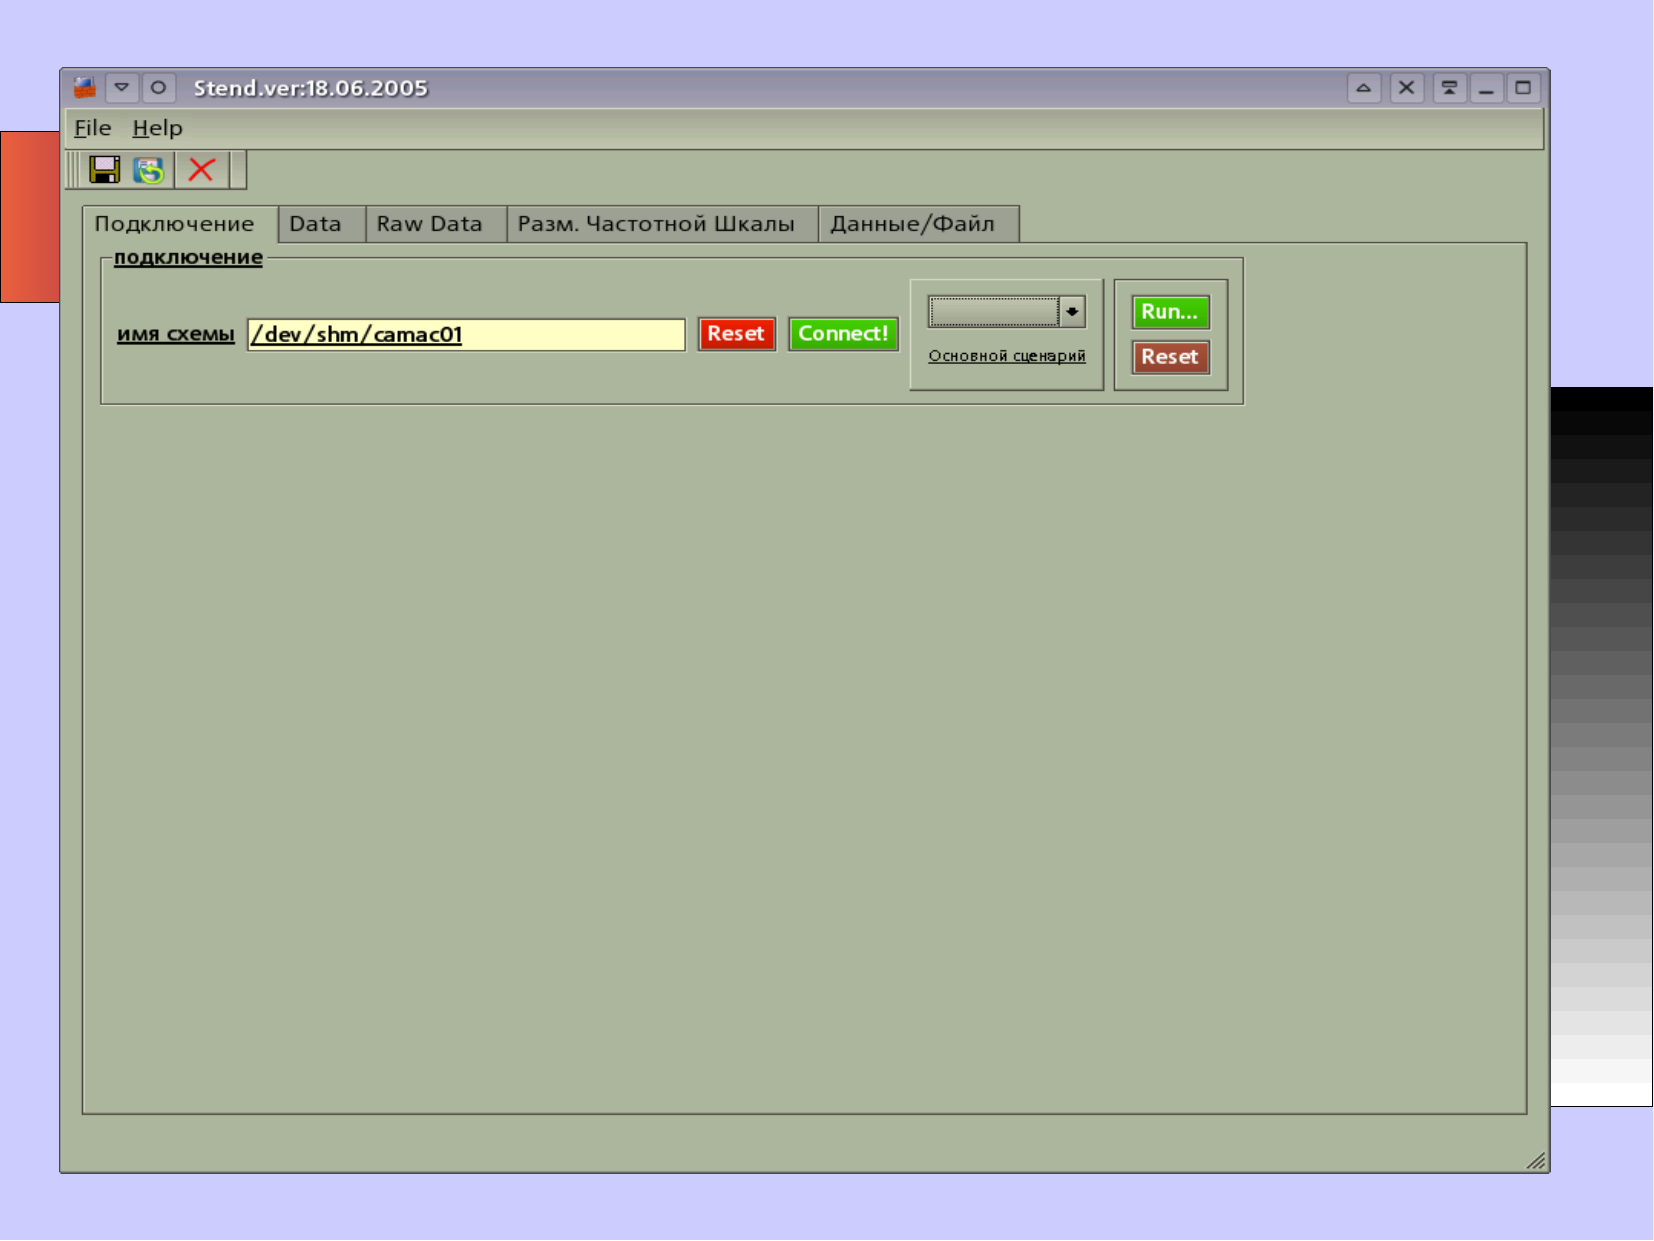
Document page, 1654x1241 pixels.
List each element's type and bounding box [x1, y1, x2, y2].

picture [59, 67, 1551, 1174]
